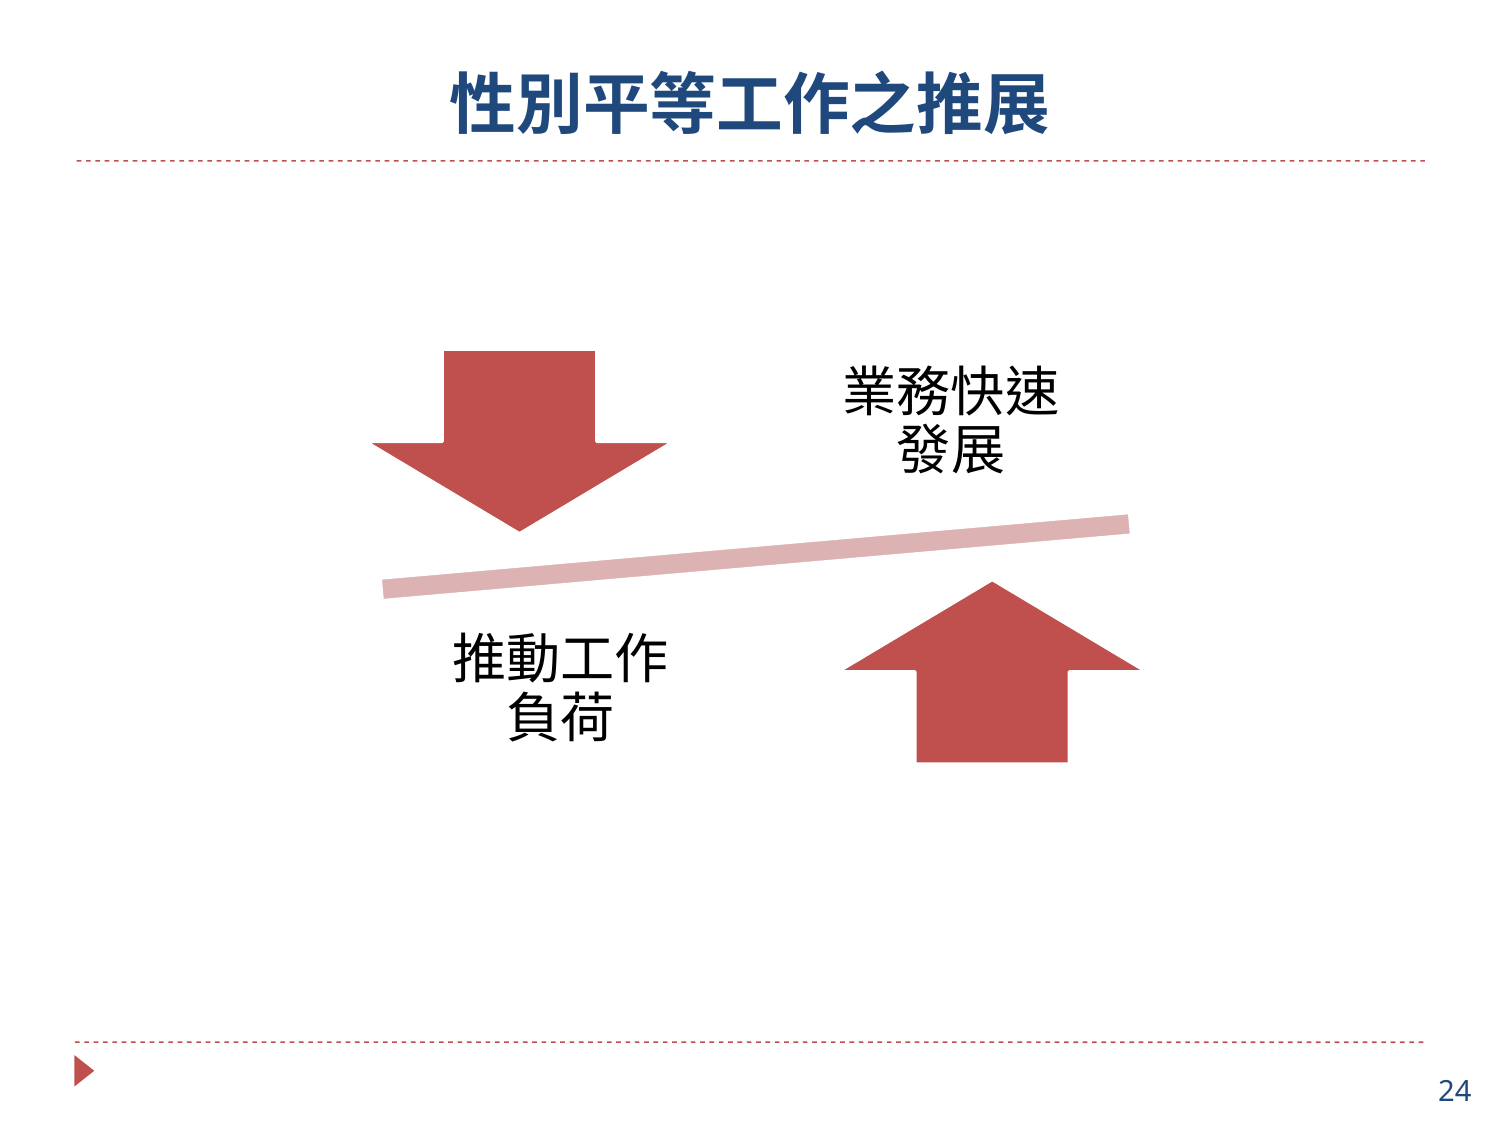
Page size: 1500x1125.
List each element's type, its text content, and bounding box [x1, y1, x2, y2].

text_box [838, 579, 1147, 764]
text_box [380, 512, 1132, 601]
text_box 業務快速發展 [786, 326, 1116, 520]
text_box 推動工作負荷 [396, 593, 726, 787]
text_box [365, 349, 674, 534]
text_box 24 [1423, 1065, 1500, 1125]
title 性別平等工作之推展 [75, 24, 1426, 150]
